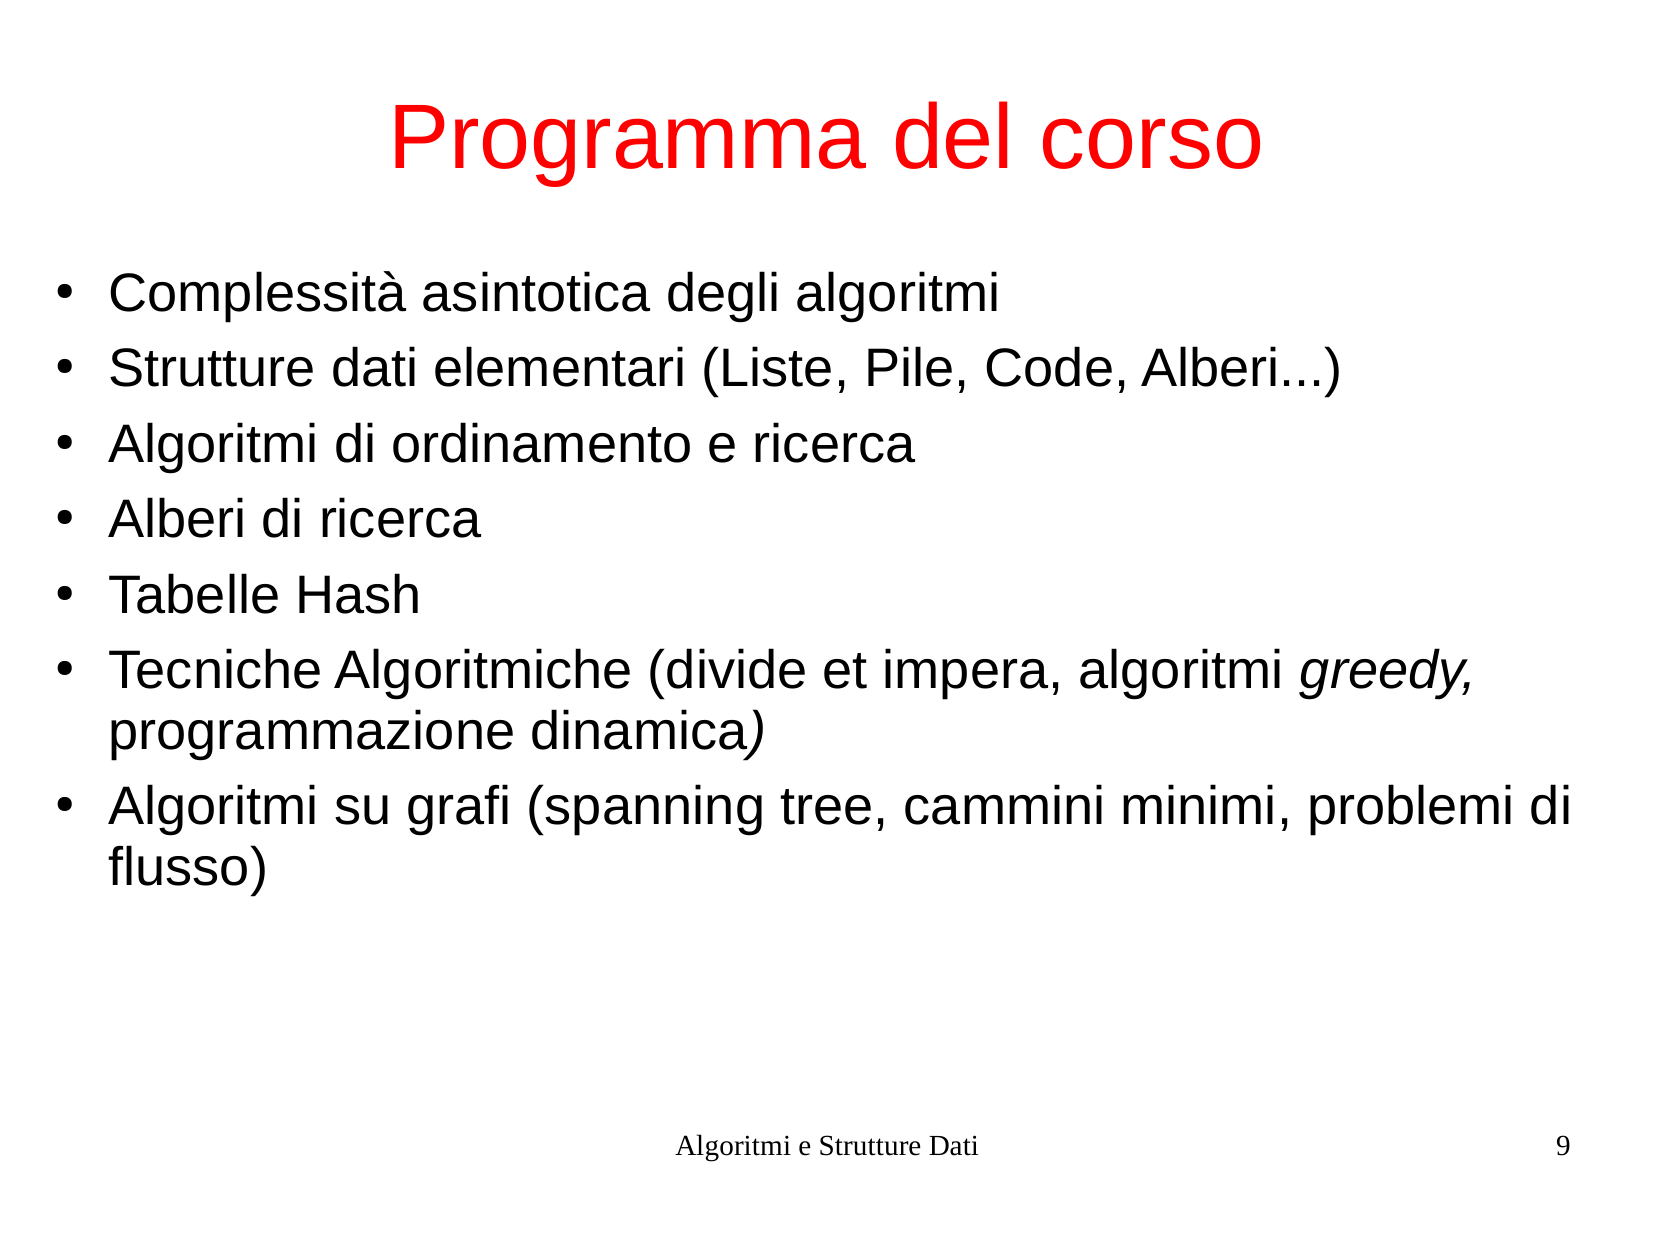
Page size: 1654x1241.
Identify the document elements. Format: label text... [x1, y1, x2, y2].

list Complessità asintotica degli algoritmi Strutture dati elementari (Liste, Pile, Code, Alberi...) Algoritmi di ordinamento e ricerca Alberi di ricerca Tabelle Hash Tecniche Algoritmiche (divide et impera, algoritmi greedy, programmazione dinamica) Algoritmi su grafi (spanning tree, cammini minimi, problemi di flusso) [37, 262, 1613, 1109]
title Programma del corso [82, 49, 1571, 226]
